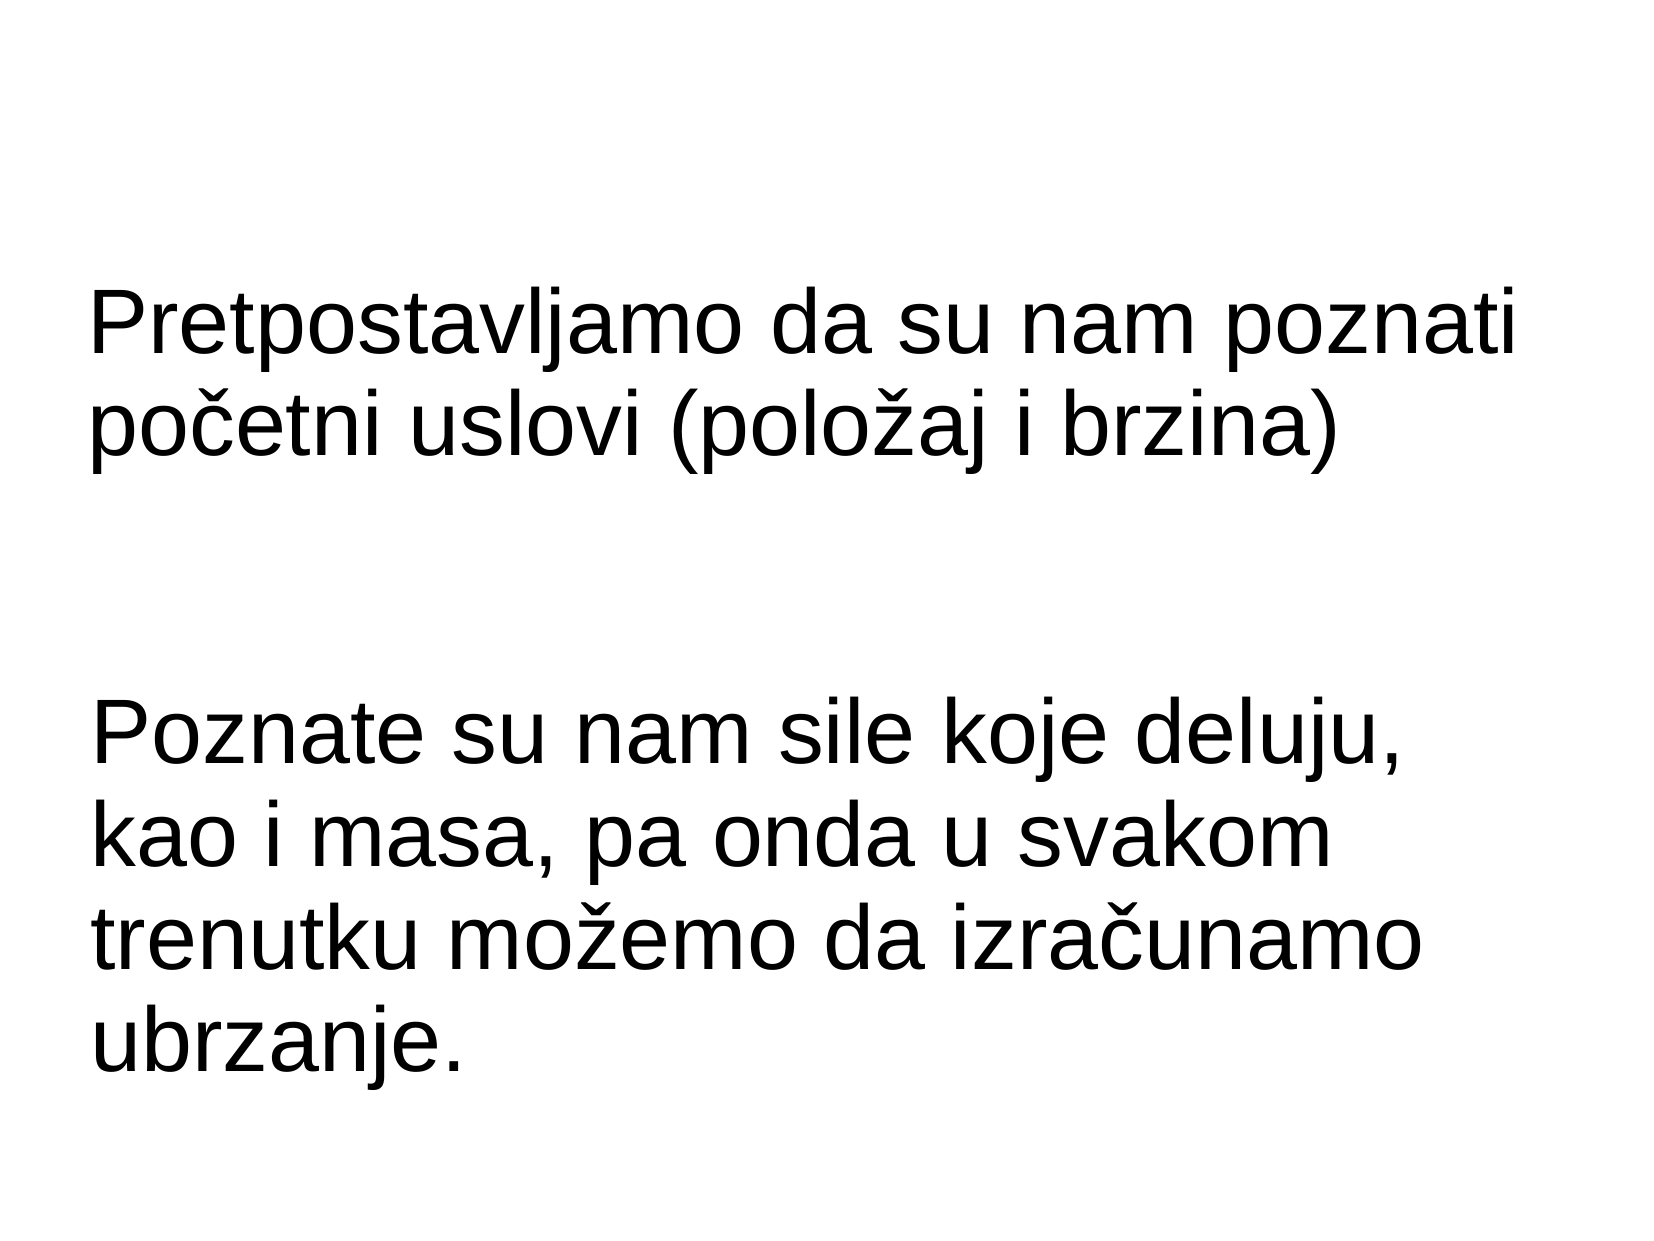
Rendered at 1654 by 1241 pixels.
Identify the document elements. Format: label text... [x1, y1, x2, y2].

title Poznate su nam sile koje deluju, kao i masa, pa onda u svakom trenutku možemo da izračunamo ubrzanje. [90, 681, 1579, 1092]
title Pretpostavljamo da su nam poznati početni uslovi (položaj i brzina) [87, 269, 1576, 477]
